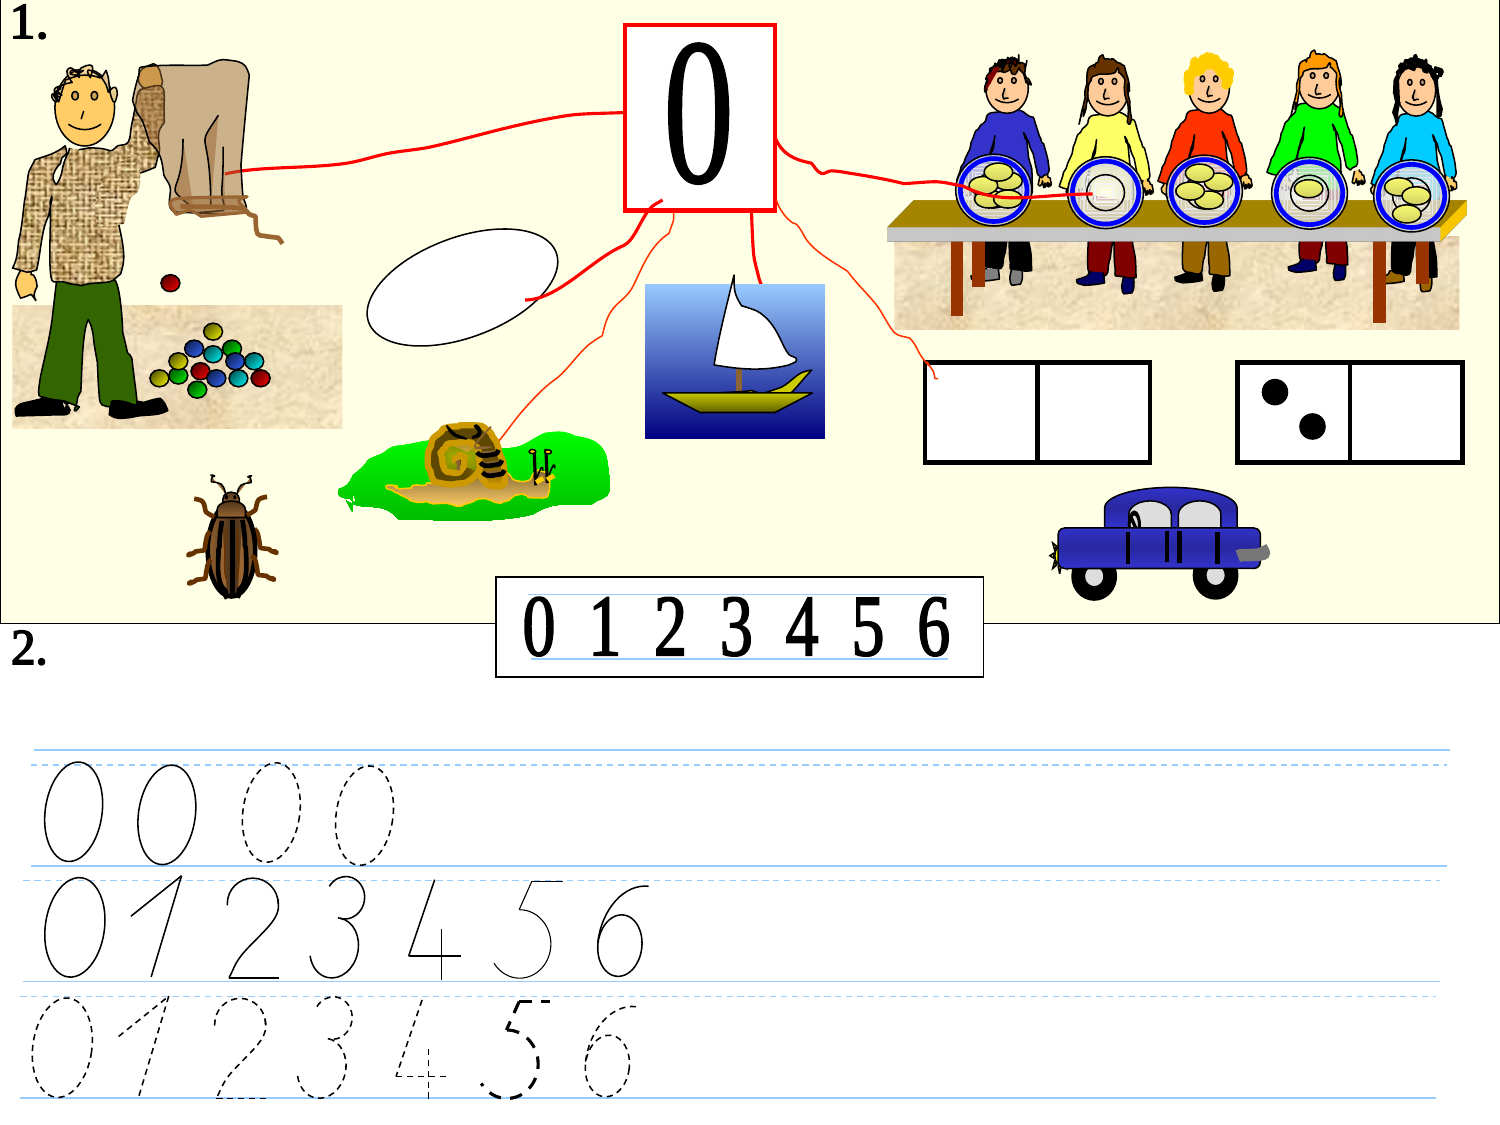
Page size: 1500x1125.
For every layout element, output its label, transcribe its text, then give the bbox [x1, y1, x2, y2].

text_box 0 1 2 3 4 5 6 [594, 597, 618, 656]
text_box 0 1 2 3 4 5 6 [723, 597, 751, 657]
text_box 2. [38, 658, 45, 665]
text_box 2. [13, 630, 33, 665]
text_box 1. [13, 4, 33, 39]
text_box 0 1 2 3 4 5 6 [656, 597, 684, 656]
text_box 0 1 2 3 4 5 6 [920, 597, 949, 657]
text_box 0 1 2 3 4 5 6 [855, 597, 882, 657]
text_box [0, 0, 1500, 678]
text_box [597, 914, 643, 977]
text_box 1. [39, 32, 46, 39]
text_box 0 1 2 3 4 5 6 [525, 597, 553, 657]
text_box 0 1 2 3 4 5 6 [786, 597, 818, 656]
text_box 0 [668, 42, 729, 185]
text_box [585, 1035, 630, 1097]
